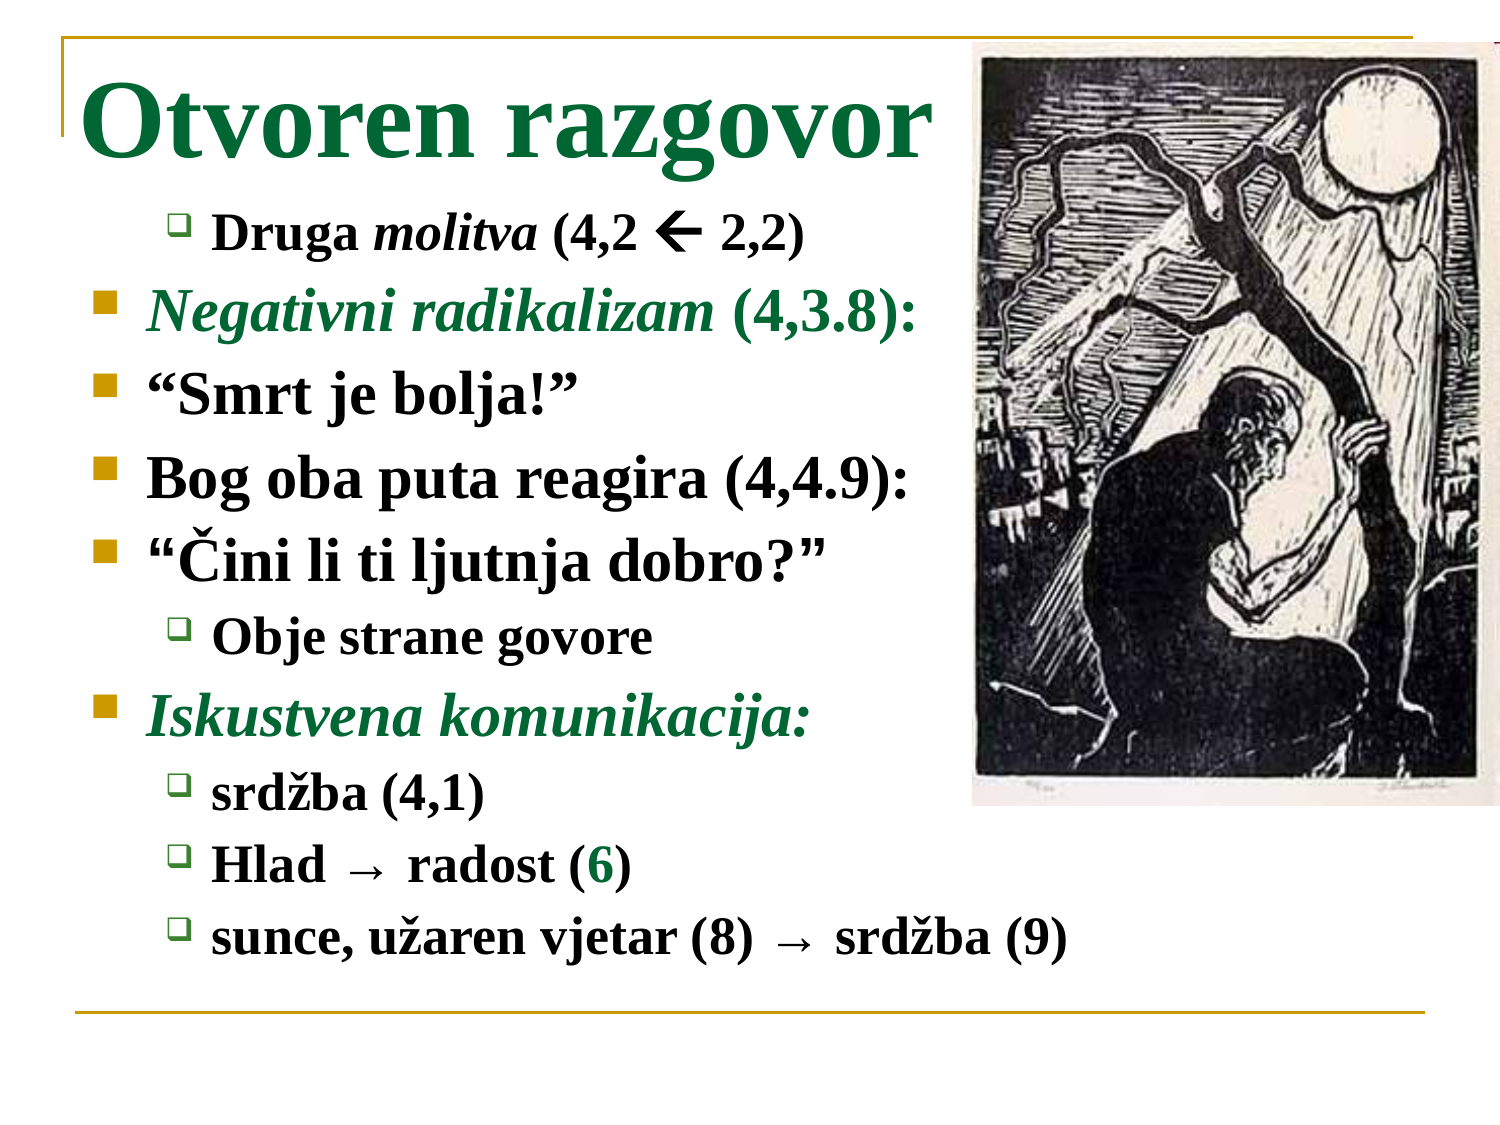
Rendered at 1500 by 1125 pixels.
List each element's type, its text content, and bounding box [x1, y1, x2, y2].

picture [972, 42, 1500, 806]
list Druga molitva (4,2  2,2) Negativni radikalizam (4,3.8): “Smrt je bolja!” Bog oba puta reagira (4,4.9): “Čini li ti ljutnja dobro?” Obje strane govore Iskustvena komunikacija: srdžba (4,1) Hlad → radost (6) sunce, užaren vjetar (8) → srdžba (9) [74, 196, 1258, 1006]
title Otvoren razgovor [63, 19, 1414, 206]
